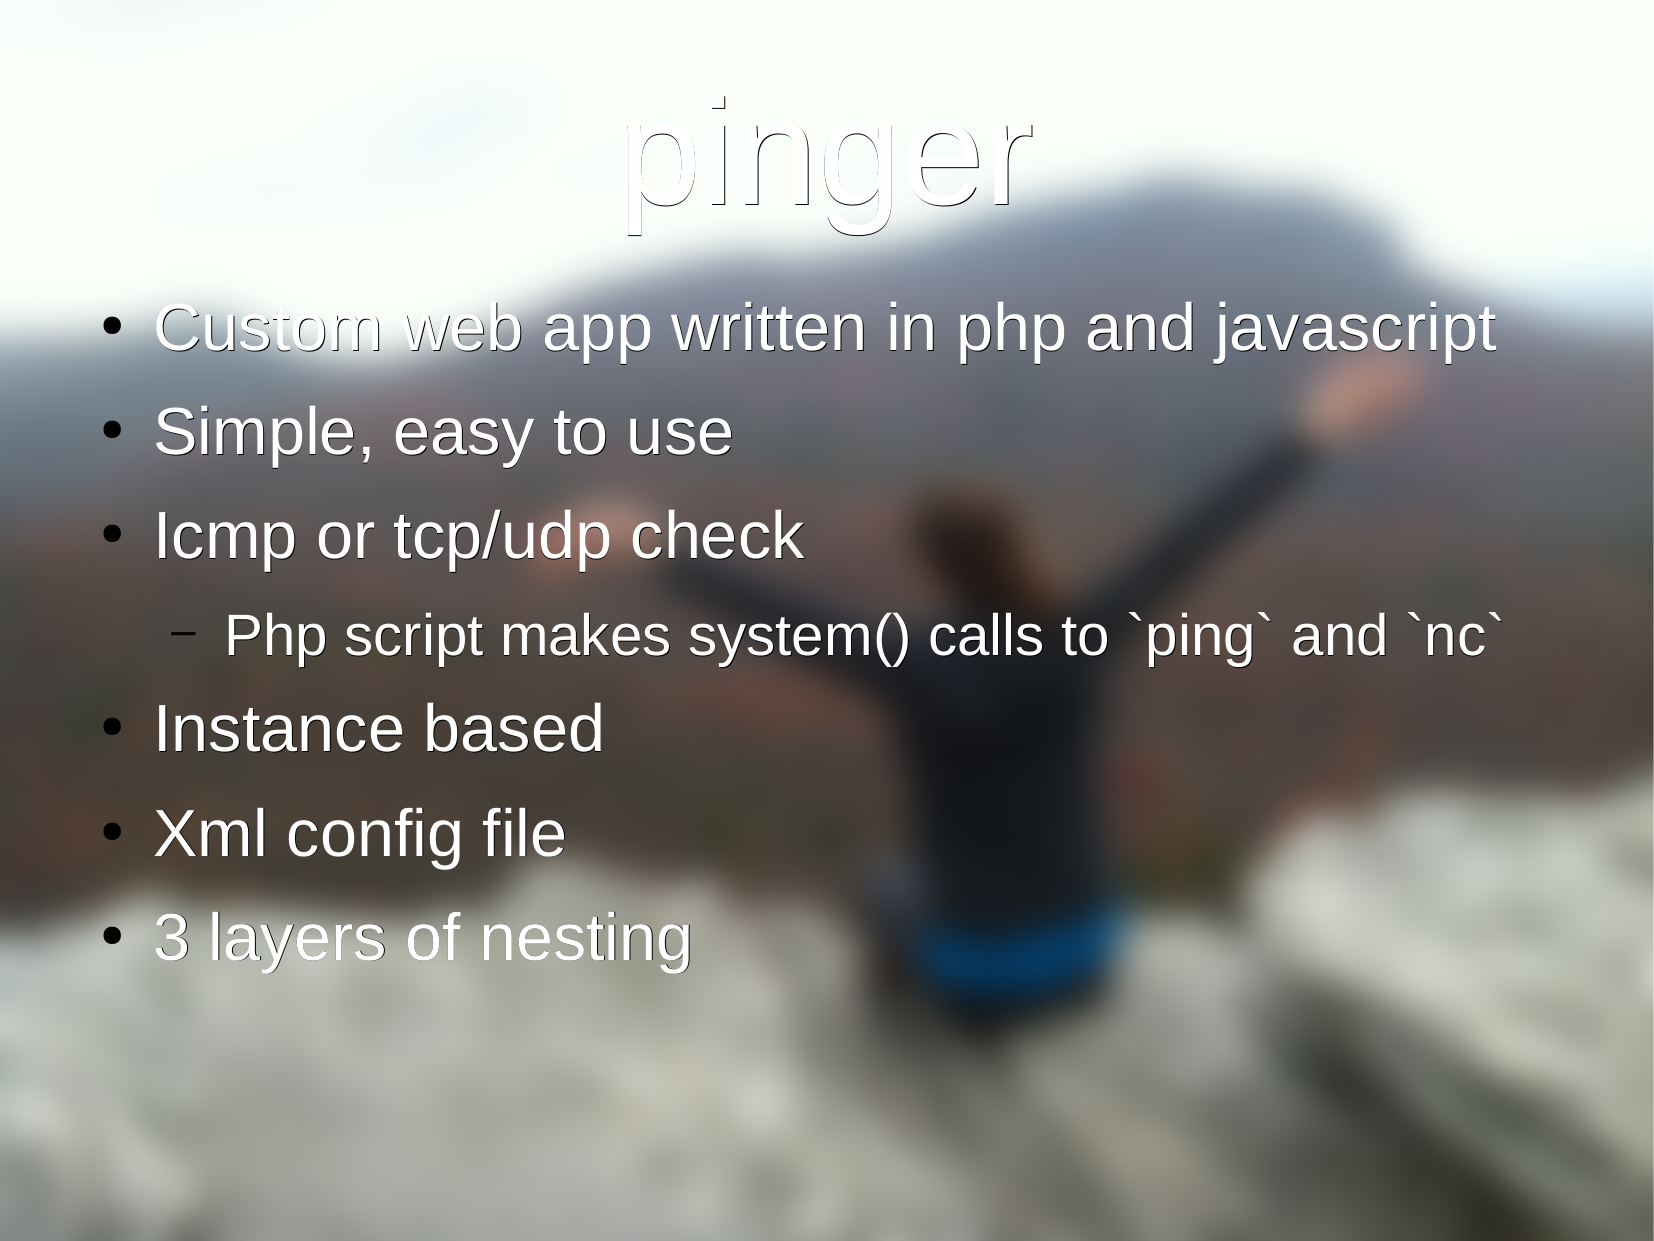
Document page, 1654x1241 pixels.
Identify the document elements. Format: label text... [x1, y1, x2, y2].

list Custom web app written in php and javascript Simple, easy to use Icmp or tcp/udp check Php script makes system() calls to `ping` and `nc` Instance based Xml config file 3 layers of nesting [82, 290, 1571, 1010]
picture [0, 0, 1654, 1241]
title pinger [82, 49, 1571, 257]
